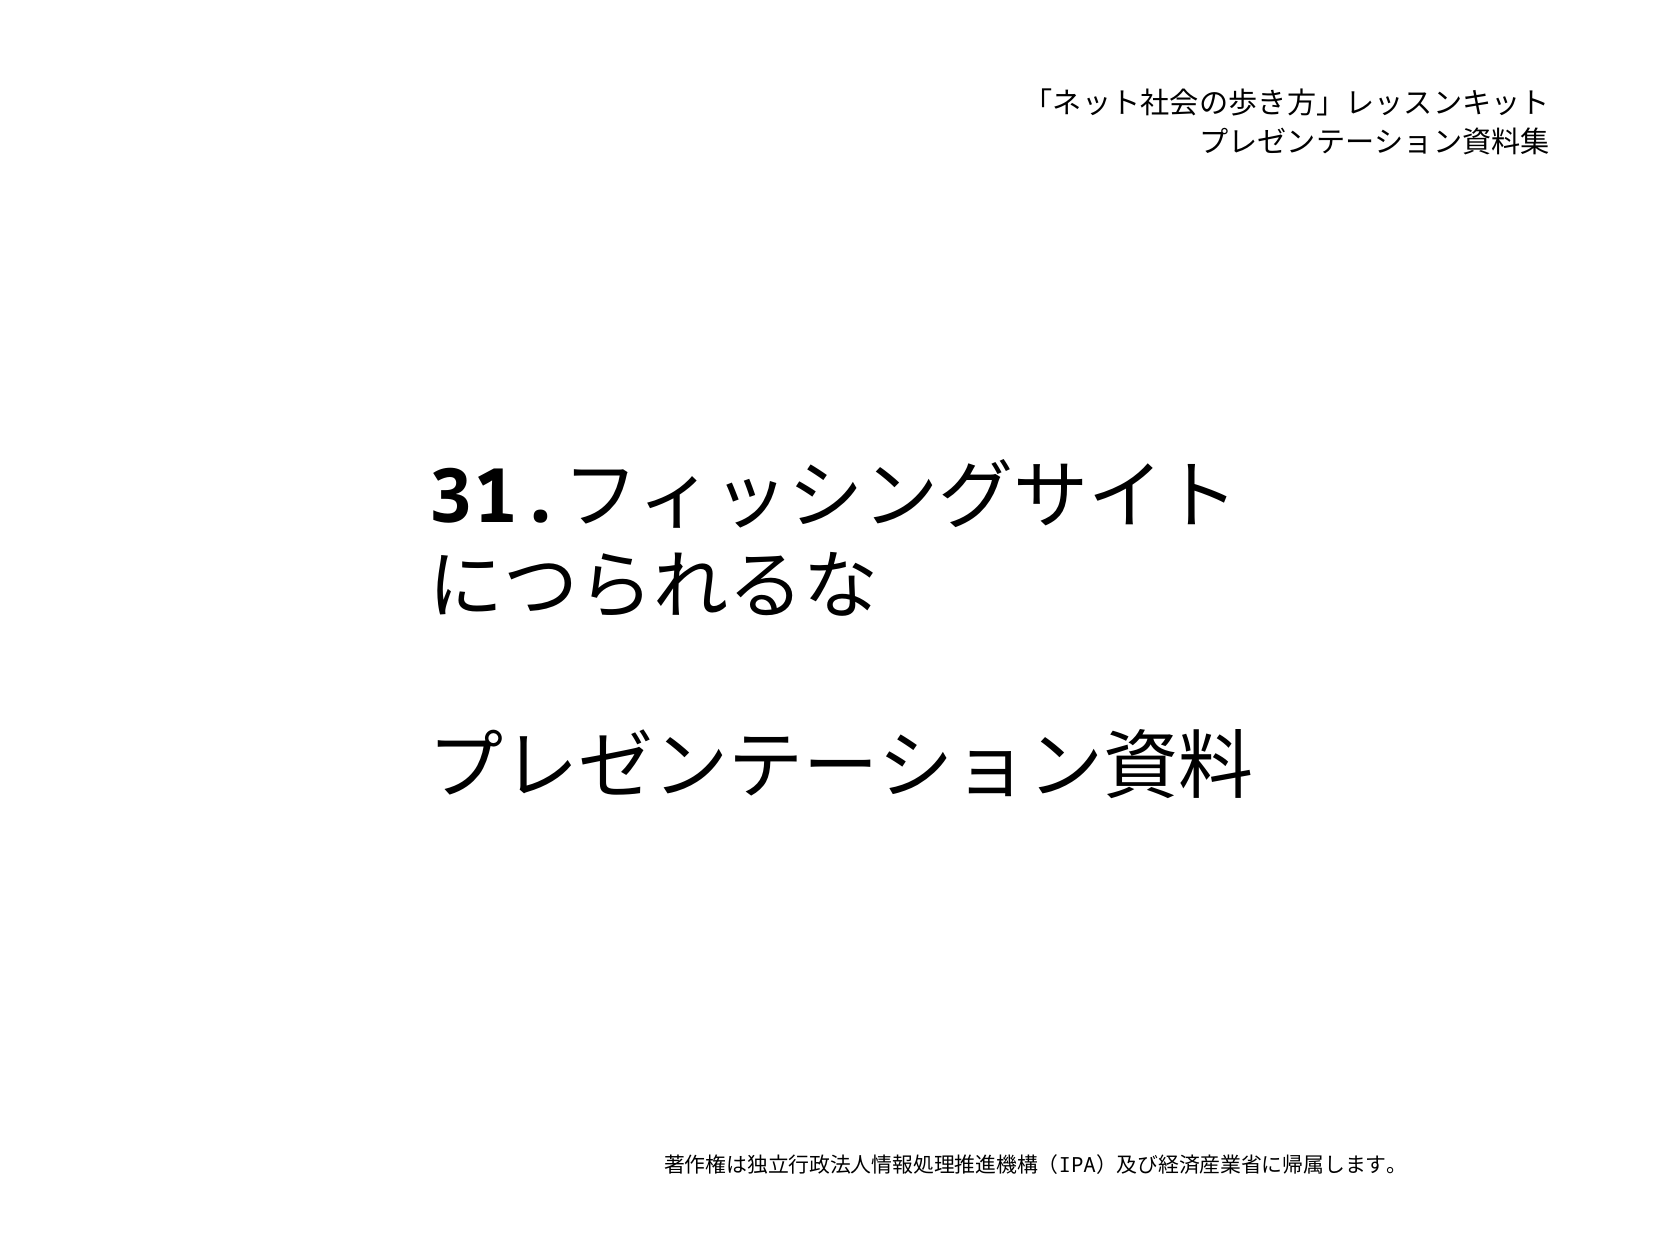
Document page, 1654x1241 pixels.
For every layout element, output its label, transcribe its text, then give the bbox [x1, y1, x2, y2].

text_box 「ネット社会の歩き方」レッスンキット プレゼンテーション資料集 [1003, 74, 1566, 169]
text_box 著作権は独立行政法人情報処理推進機構（IPA）及び経済産業省に帰属します。 [649, 1145, 1536, 1186]
text_box 31.フィッシングサイトにつられるな プレゼンテーション資料 [413, 442, 1300, 819]
